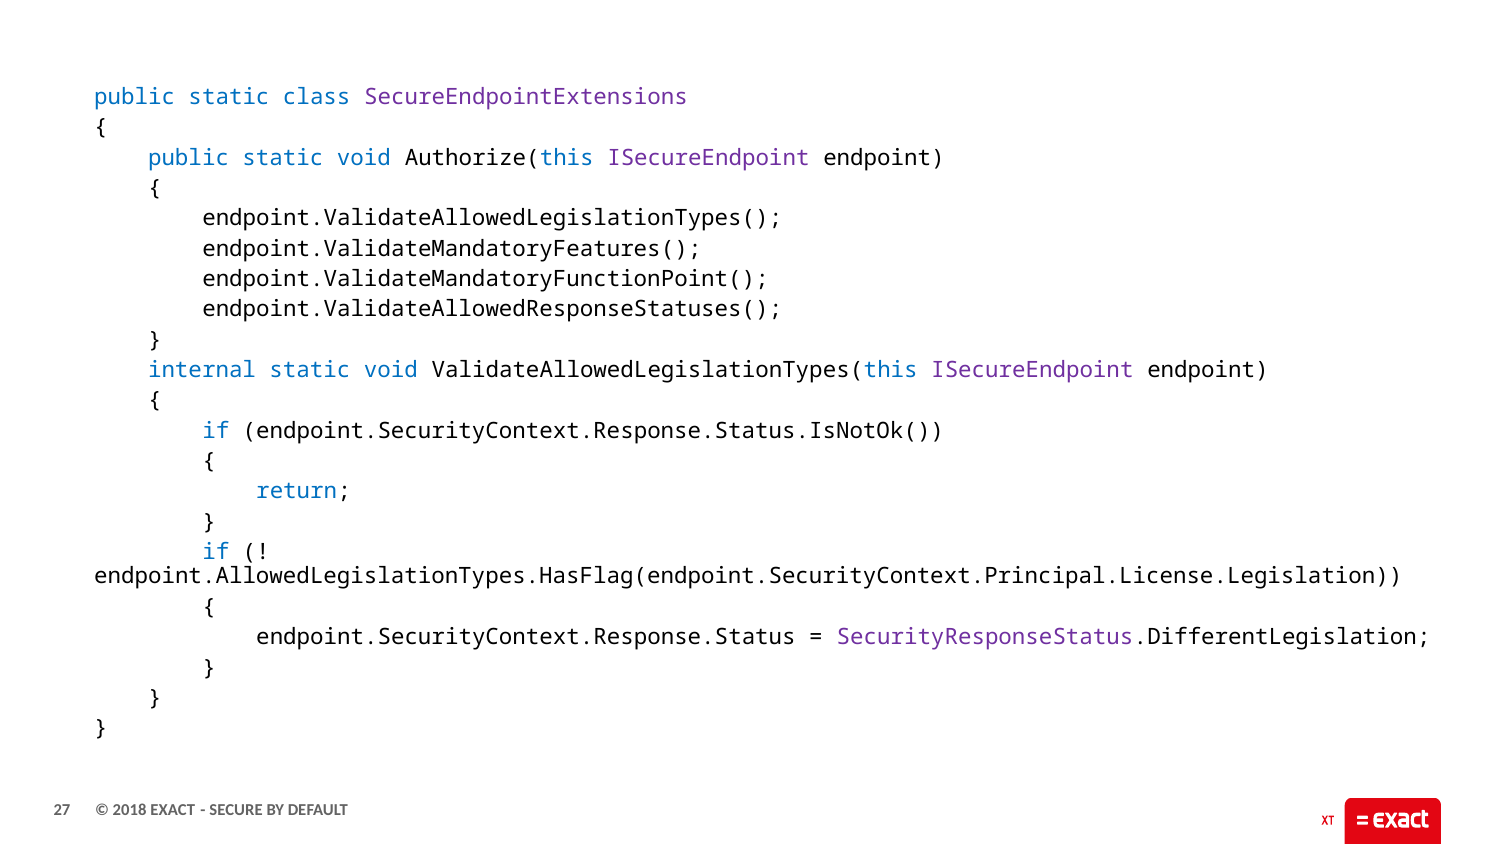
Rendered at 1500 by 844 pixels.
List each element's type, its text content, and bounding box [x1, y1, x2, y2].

text_box - Secure by default [185, 786, 826, 832]
list public static class SecureEndpointExtensions { public static void Authorize(this ISecureEndpoint endpoint) { endpoint.ValidateAllowedLegislationTypes(); endpoint.ValidateMandatoryFeatures(); endpoint.ValidateMandatoryFunctionPoint(); endpoint.ValidateAllowedResponseStatuses(); } internal static void ValidateAllowedLegislationTypes(this ISecureEndpoint endpoint) { if (endpoint.SecurityContext.Response.Status.IsNotOk()) { return; } if (!endpoint.AllowedLegislationTypes.HasFlag(endpoint.SecurityContext.Principal.License.Legislation)) { endpoint.SecurityContext.Response.Status = SecurityResponseStatus.DifferentLegislation; } } } [79, 77, 1492, 754]
text_box 27 [38, 786, 96, 832]
